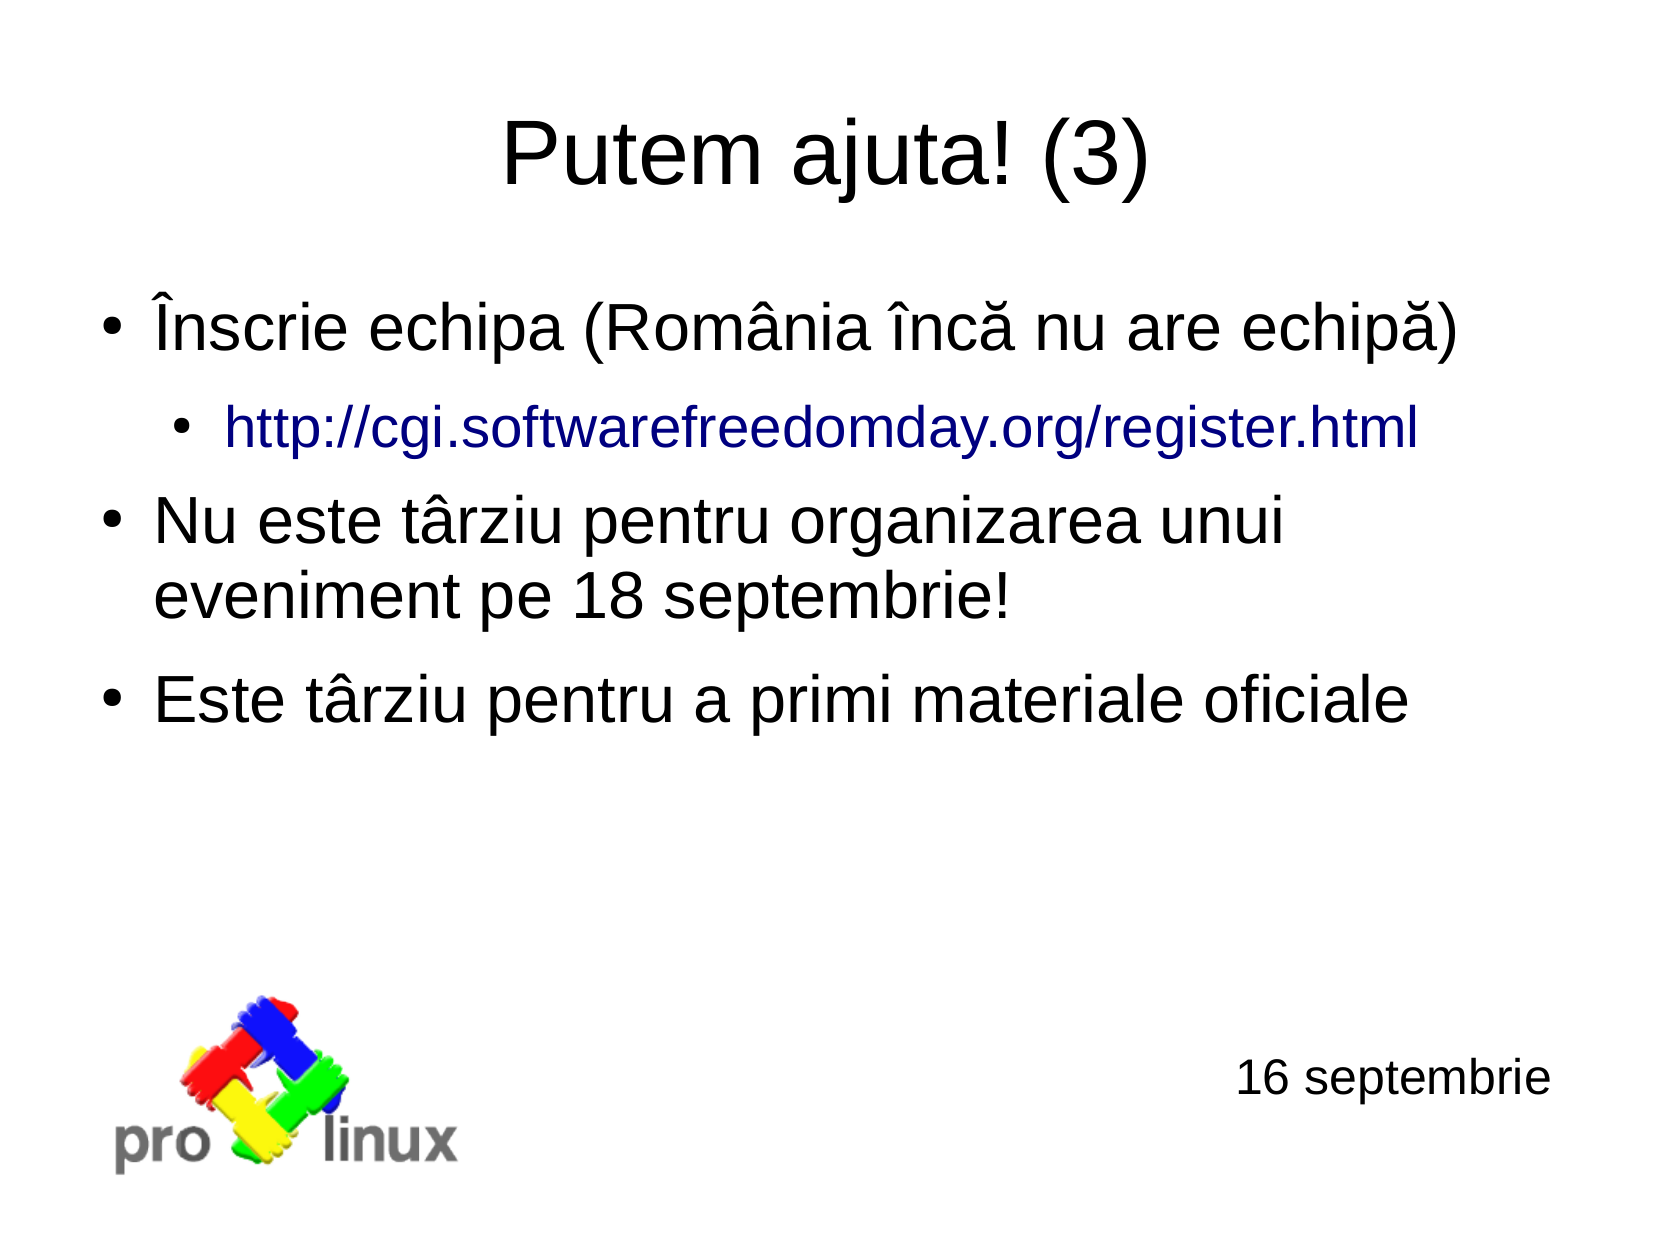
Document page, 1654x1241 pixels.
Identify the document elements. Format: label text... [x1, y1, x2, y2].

picture [53, 991, 523, 1180]
text_box 16 septembrie [1220, 1041, 1564, 1119]
title Putem ajuta! (3) [82, 56, 1571, 250]
list Înscrie echipa (România încă nu are echipă) http://cgi.softwarefreedomday.org/register.html Nu este târziu pentru organizarea unui eveniment pe 18 septembrie! Este târziu pentru a primi materiale oficiale [82, 290, 1571, 1109]
